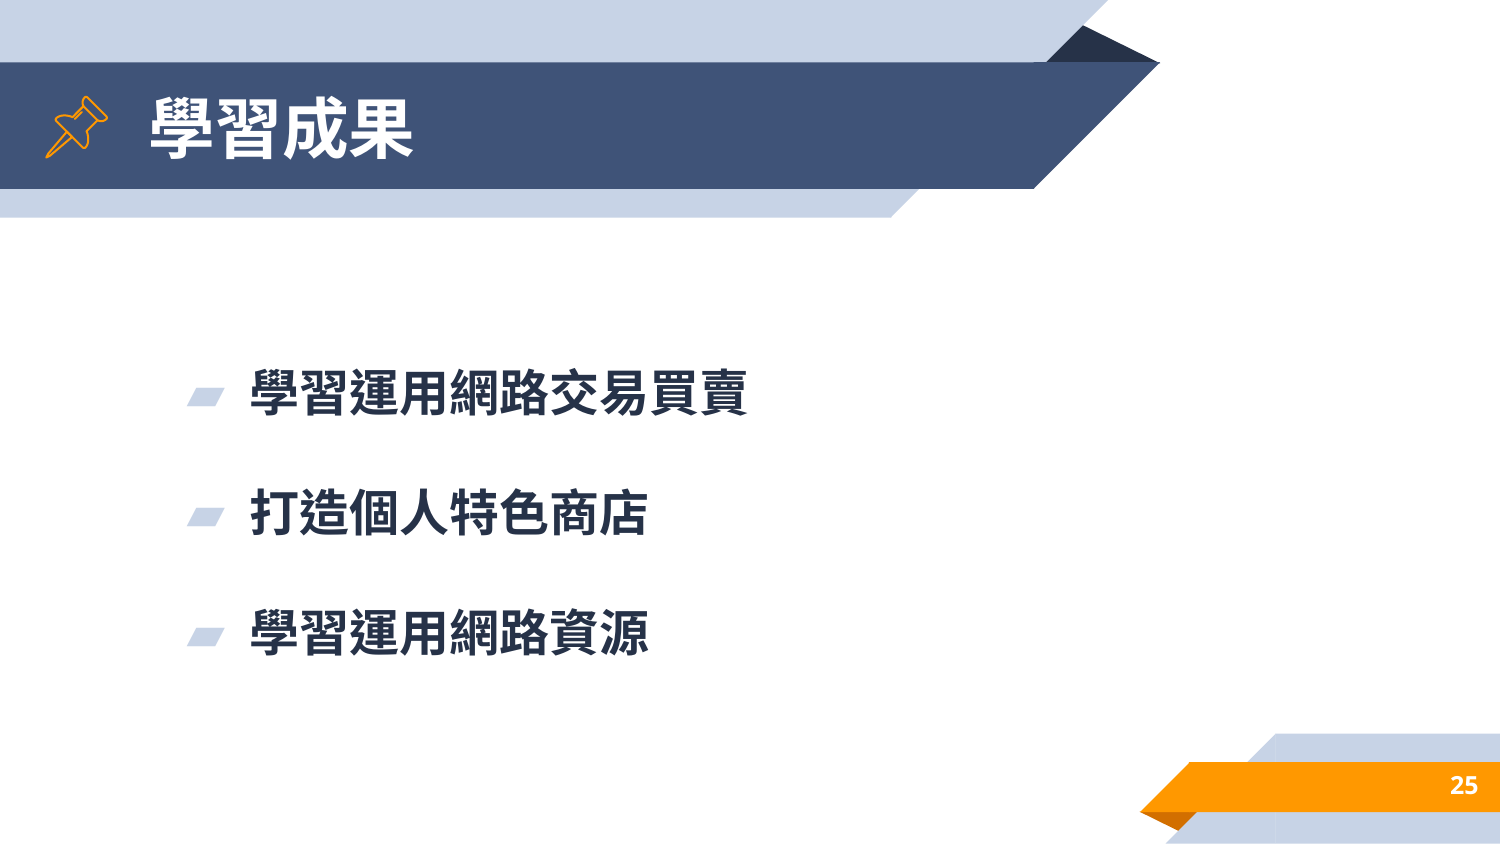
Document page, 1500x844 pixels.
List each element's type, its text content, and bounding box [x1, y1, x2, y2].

title 學習成果 [133, 64, 1035, 190]
list 學習運用網路交易買賣 打造個人特色商店 學習運用網路資源 [159, 386, 1231, 637]
slide_number <編號> [1249, 760, 1494, 813]
